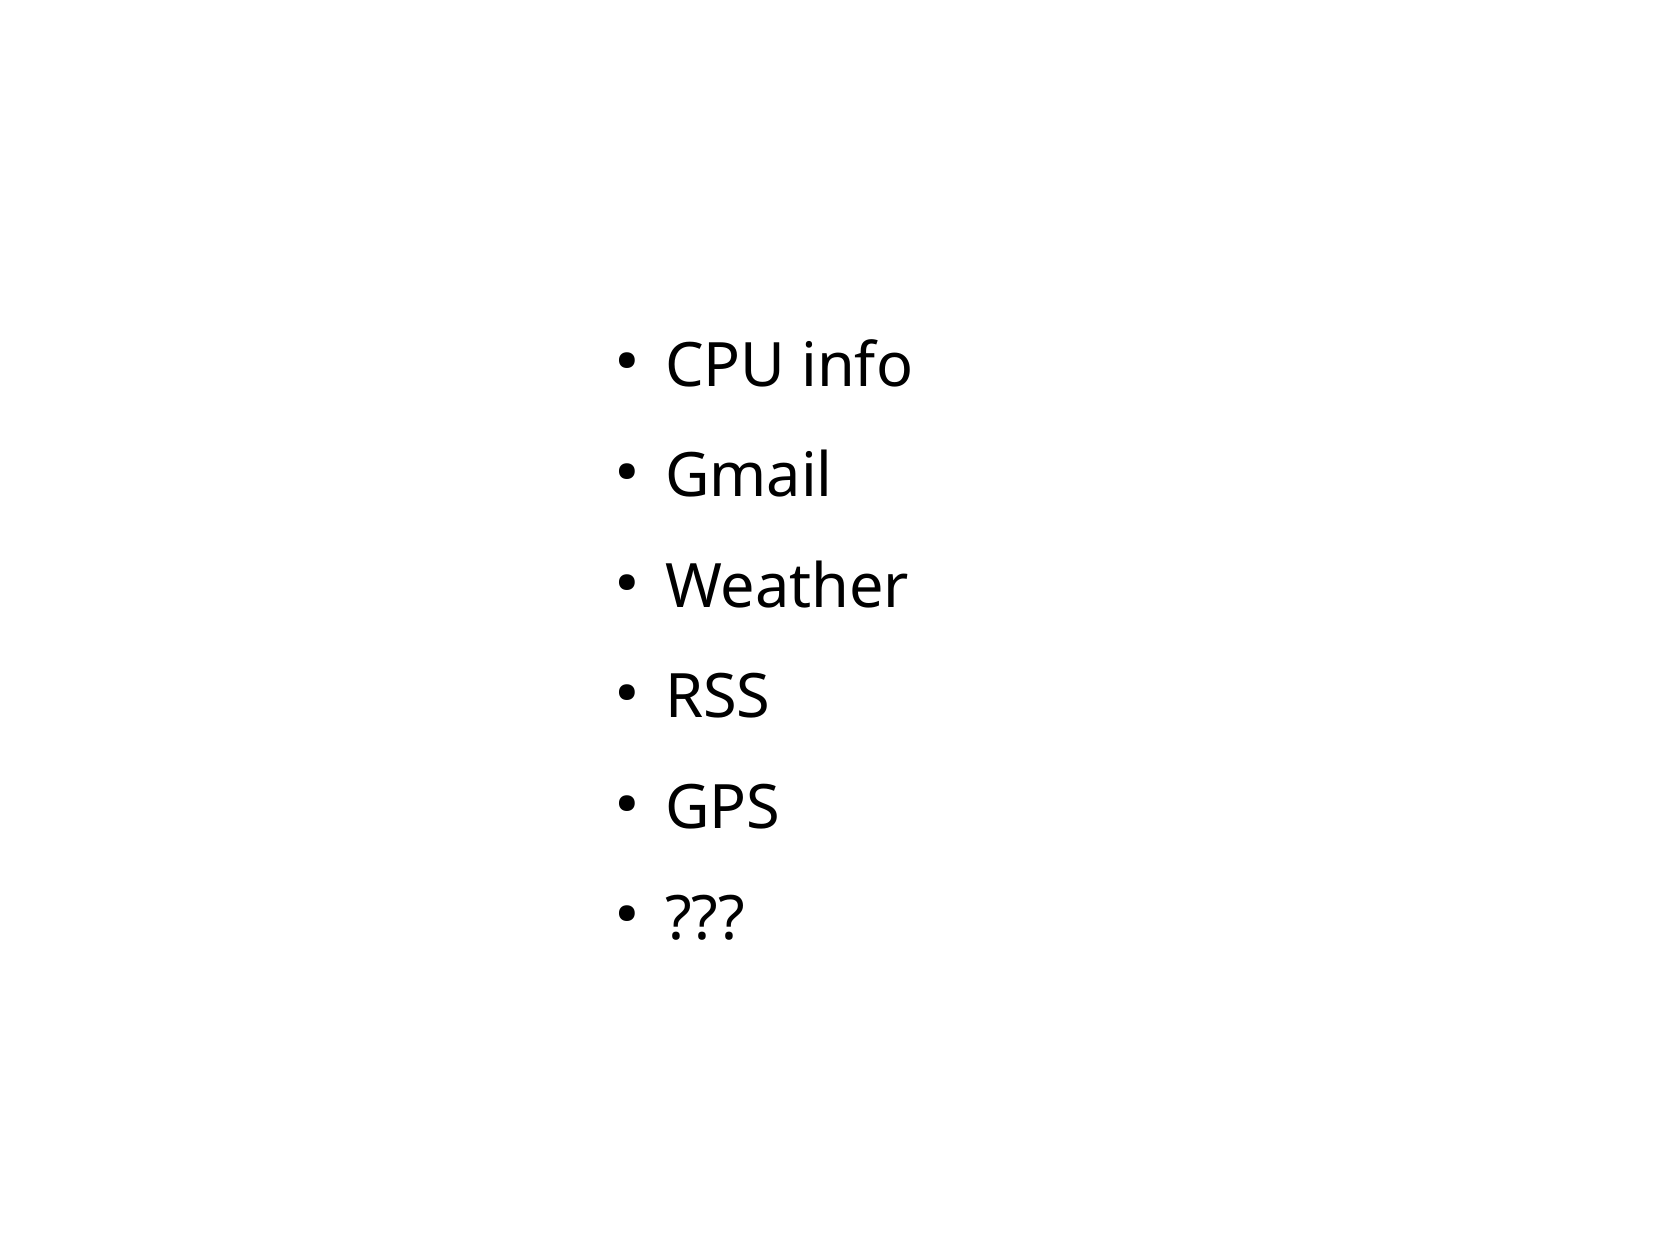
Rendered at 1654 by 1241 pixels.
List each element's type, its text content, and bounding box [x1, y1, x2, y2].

chart [767, 600, 886, 660]
list CPU info Gmail Weather RSS GPS ??? [600, 225, 1066, 961]
